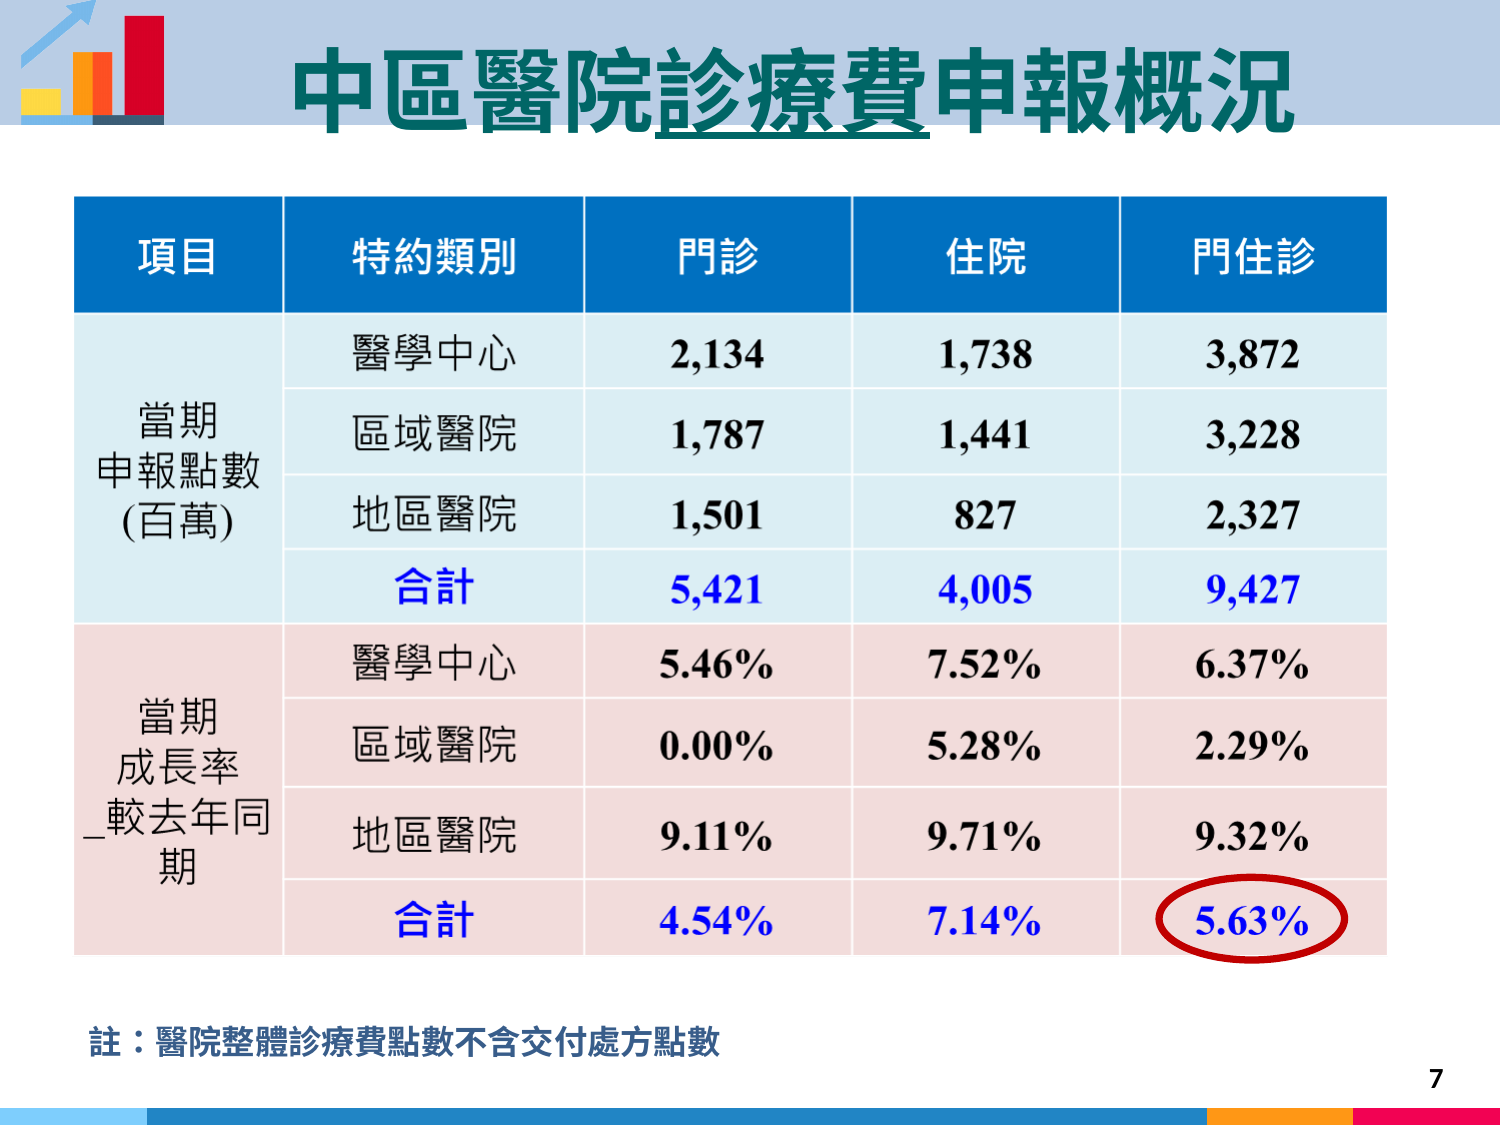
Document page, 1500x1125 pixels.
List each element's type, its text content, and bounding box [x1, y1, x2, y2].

text_box 註：醫院整體診療費點數不含交付處方點數 [73, 1013, 903, 1069]
title 中區醫院診療費申報概況 [84, 19, 1500, 135]
picture [17, 0, 168, 125]
picture [72, 195, 1388, 969]
text_box <編號> [1391, 1043, 1482, 1113]
